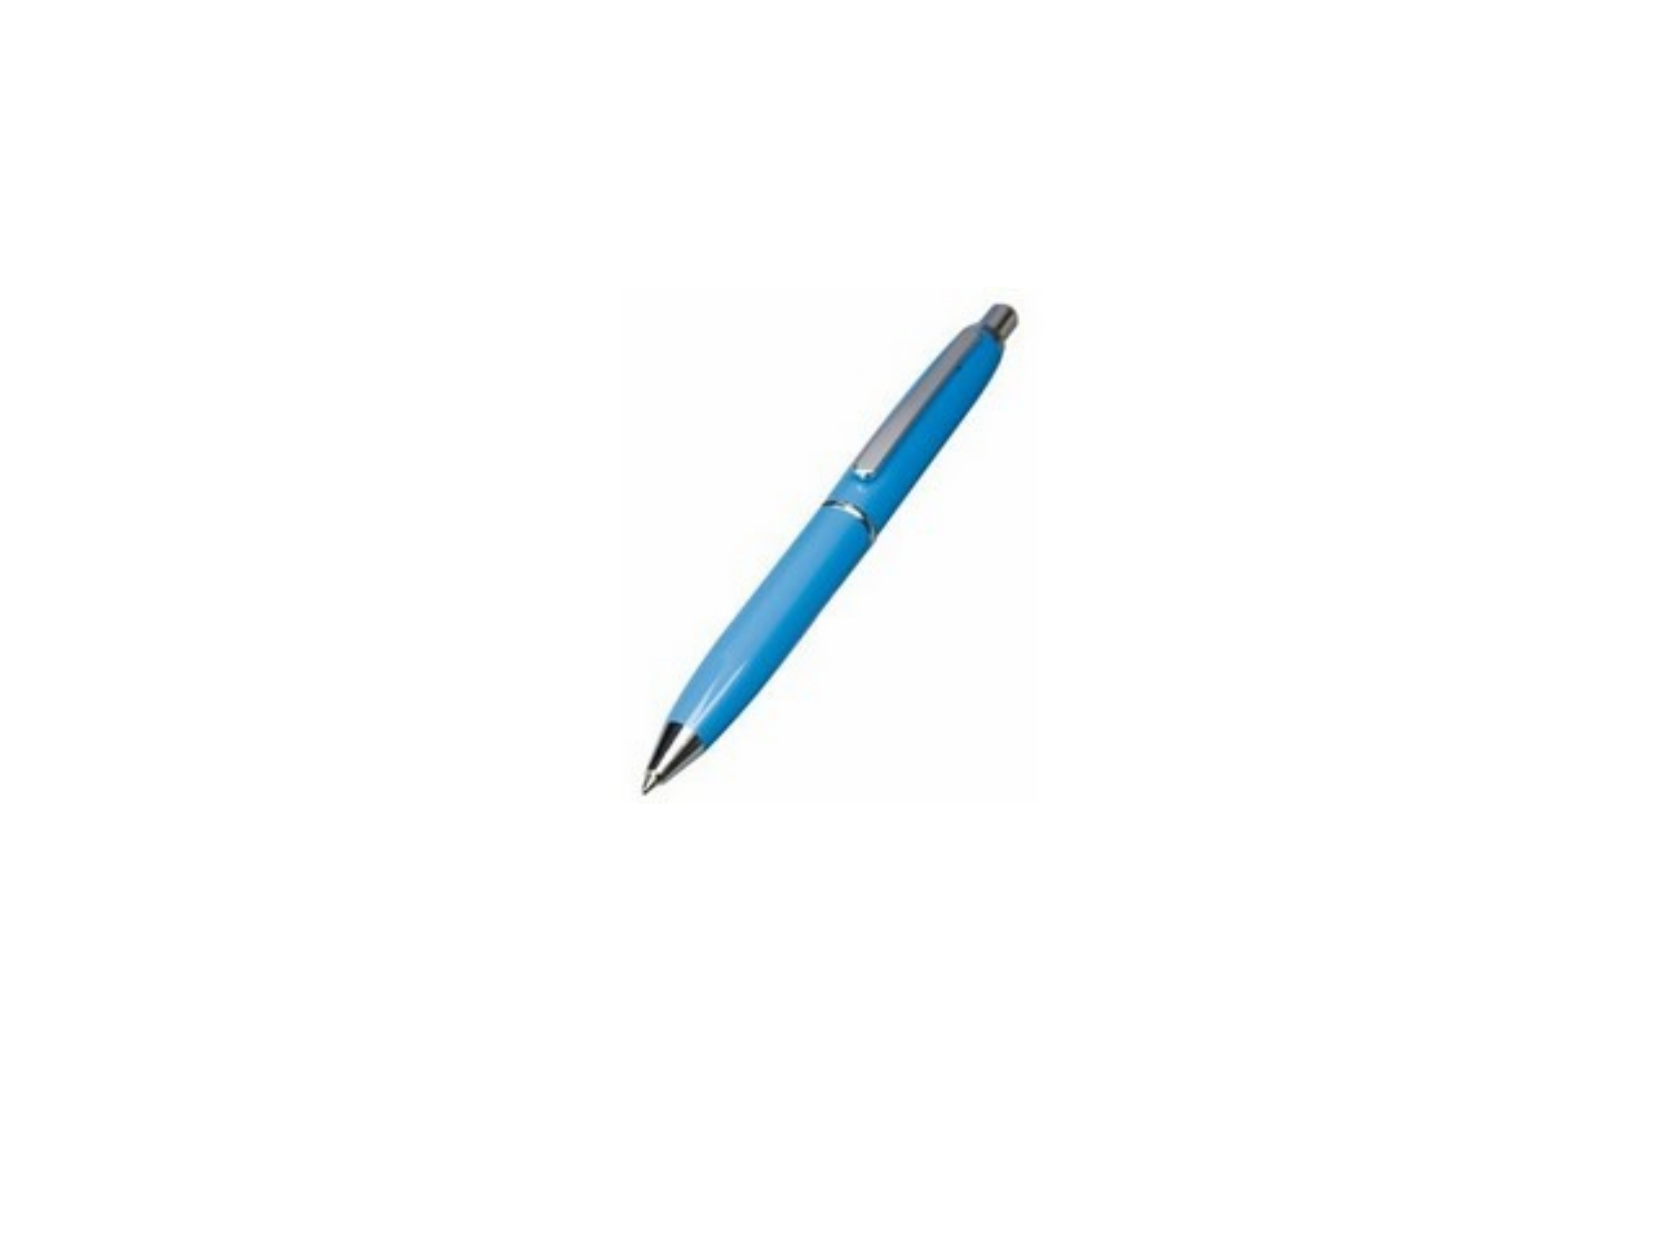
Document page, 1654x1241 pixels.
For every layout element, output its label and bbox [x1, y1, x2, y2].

picture [570, 287, 1087, 804]
